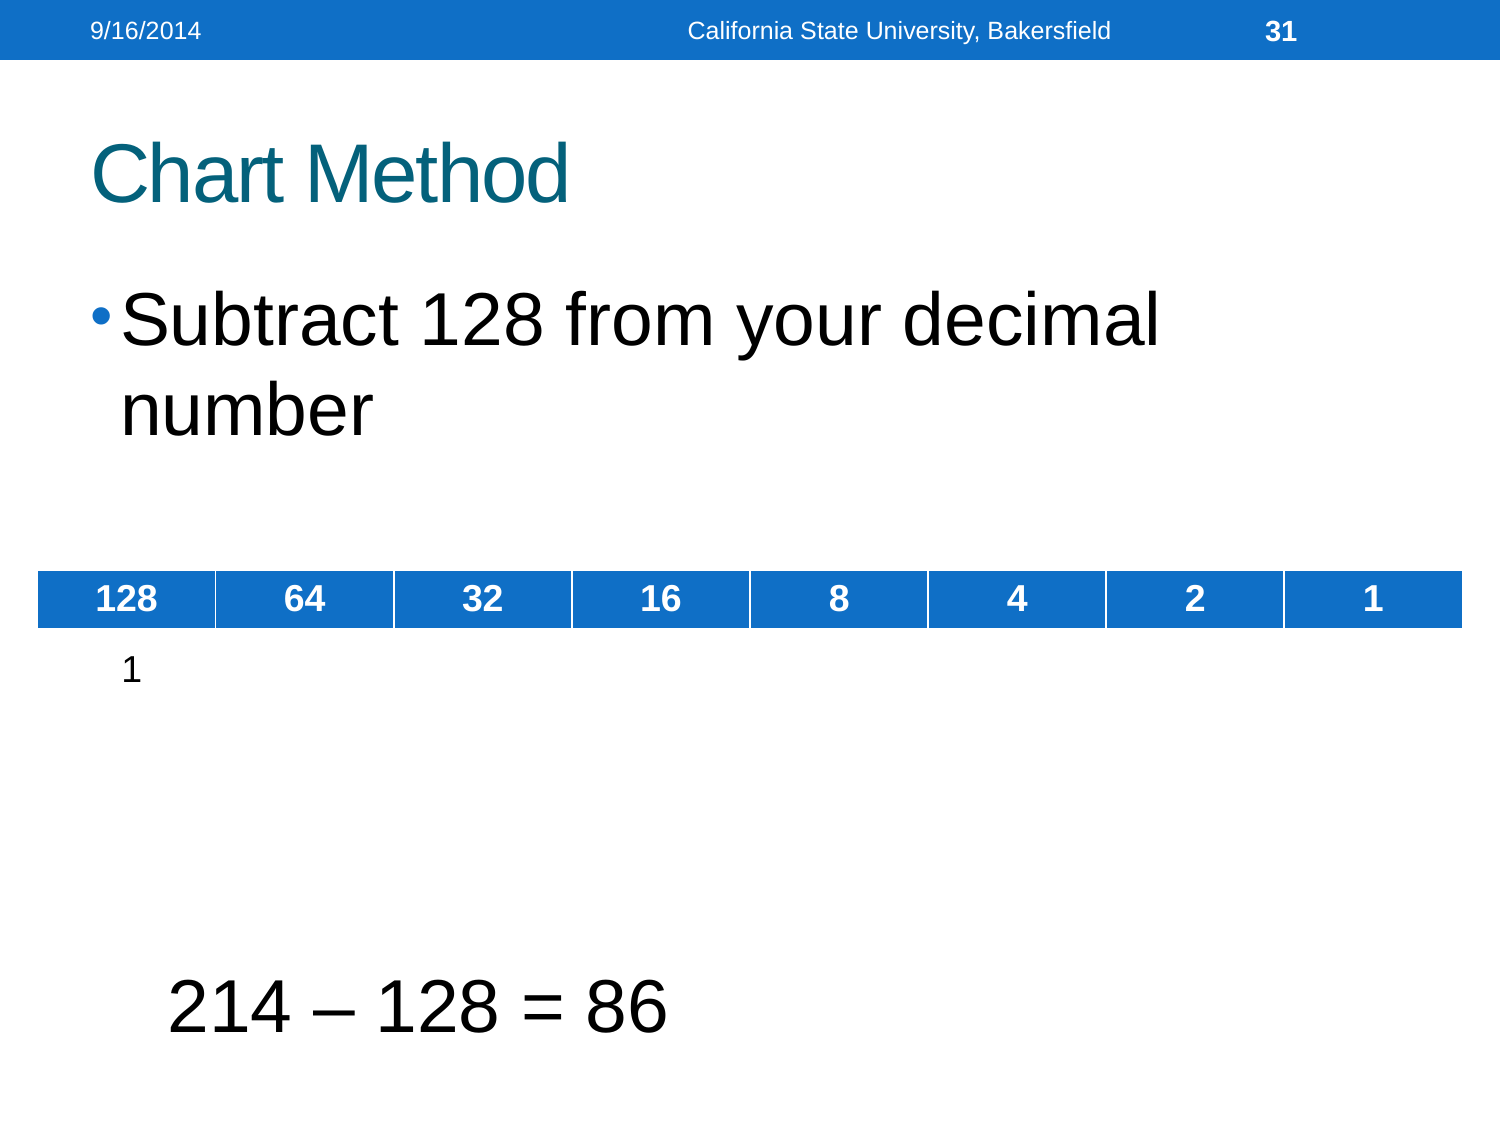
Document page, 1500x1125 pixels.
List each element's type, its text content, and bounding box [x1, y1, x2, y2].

footer California State University, Bakersfield [562, 3, 1238, 57]
table_header 128 [38, 571, 215, 628]
list Subtract 128 from your decimal number [75, 262, 1425, 569]
title Chart Method [75, 87, 1425, 250]
table_header 4 [929, 571, 1105, 628]
list Subtract 128 from your decimal number [75, 634, 1425, 1063]
text_box 1 [106, 637, 158, 698]
table_header 16 [573, 571, 749, 628]
table_header 8 [751, 571, 927, 628]
table_header 32 [395, 571, 571, 628]
table_header 1 [1285, 571, 1462, 628]
table_header 64 [216, 571, 393, 628]
slide_number <number> [1250, 3, 1425, 57]
text_box 214 – 128 = 86 [152, 949, 685, 1055]
table_header 2 [1107, 571, 1283, 628]
slide_number 9/16/2014 [75, 3, 550, 57]
